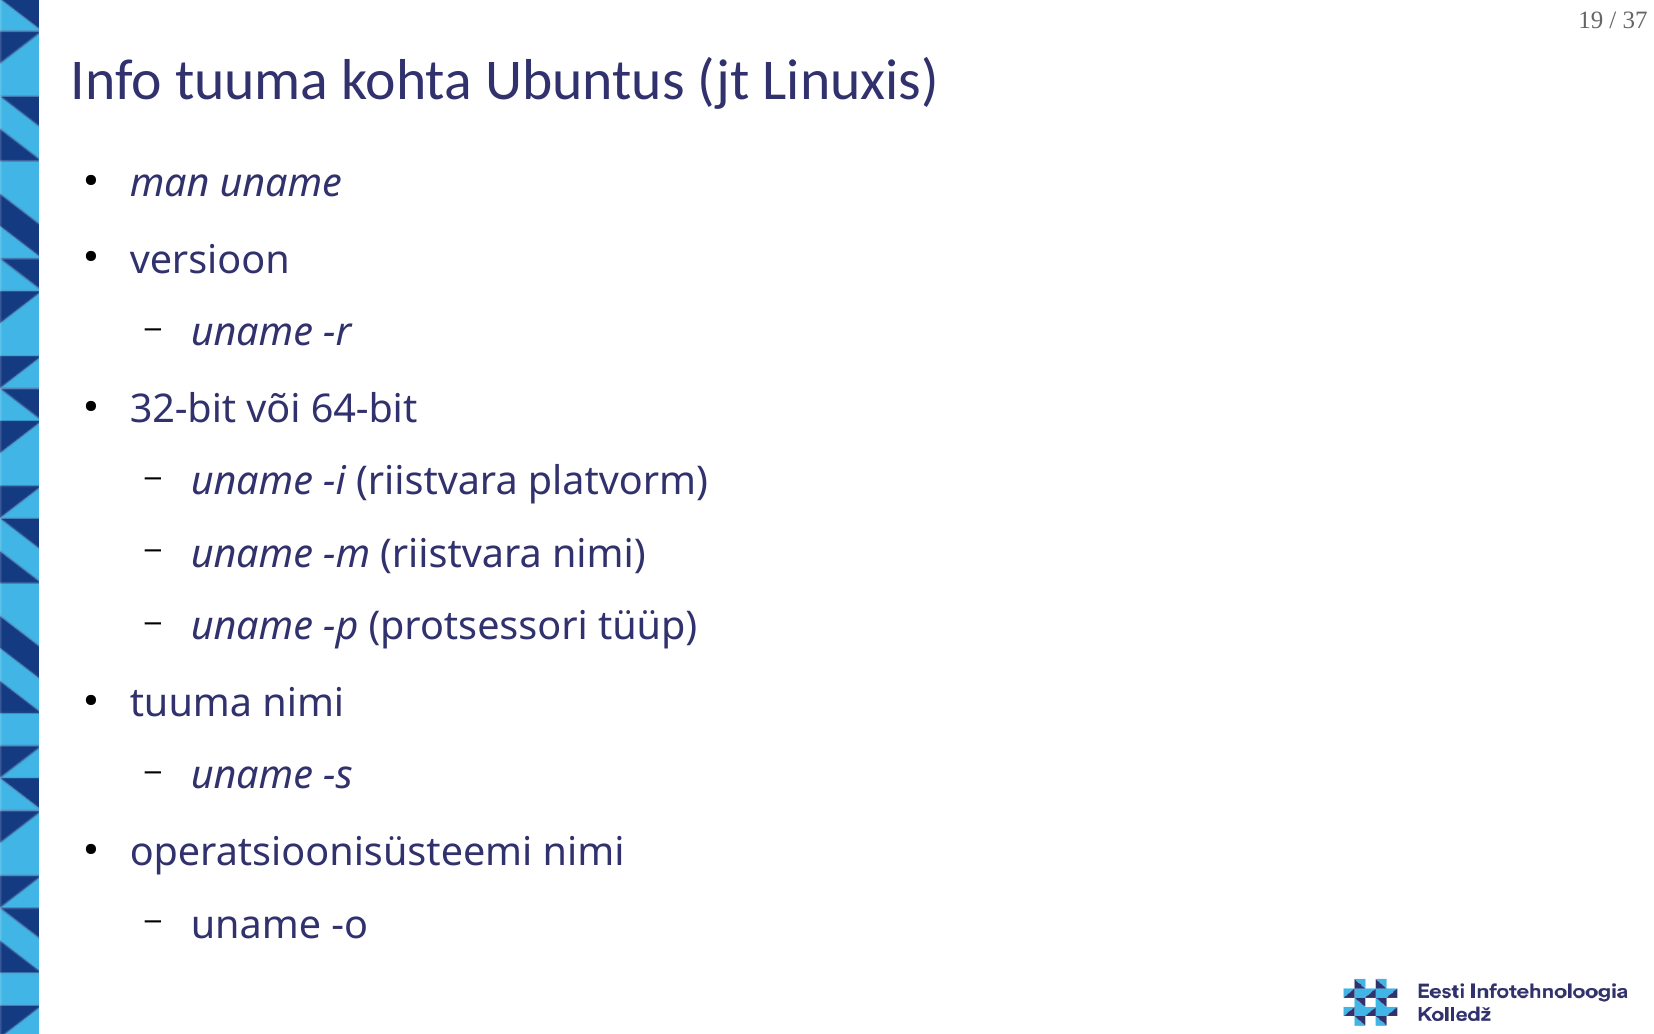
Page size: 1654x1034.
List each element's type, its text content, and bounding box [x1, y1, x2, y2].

title Info tuuma kohta Ubuntus (jt Linuxis) [70, 41, 1630, 130]
list man uname versioon uname -r 32-bit või 64-bit uname -i (riistvara platvorm) uname -m (riistvara nimi) uname -p (protsessori tüüp) tuuma nimi uname -s operatsioonisüsteemi nimi uname -o [68, 153, 1630, 957]
